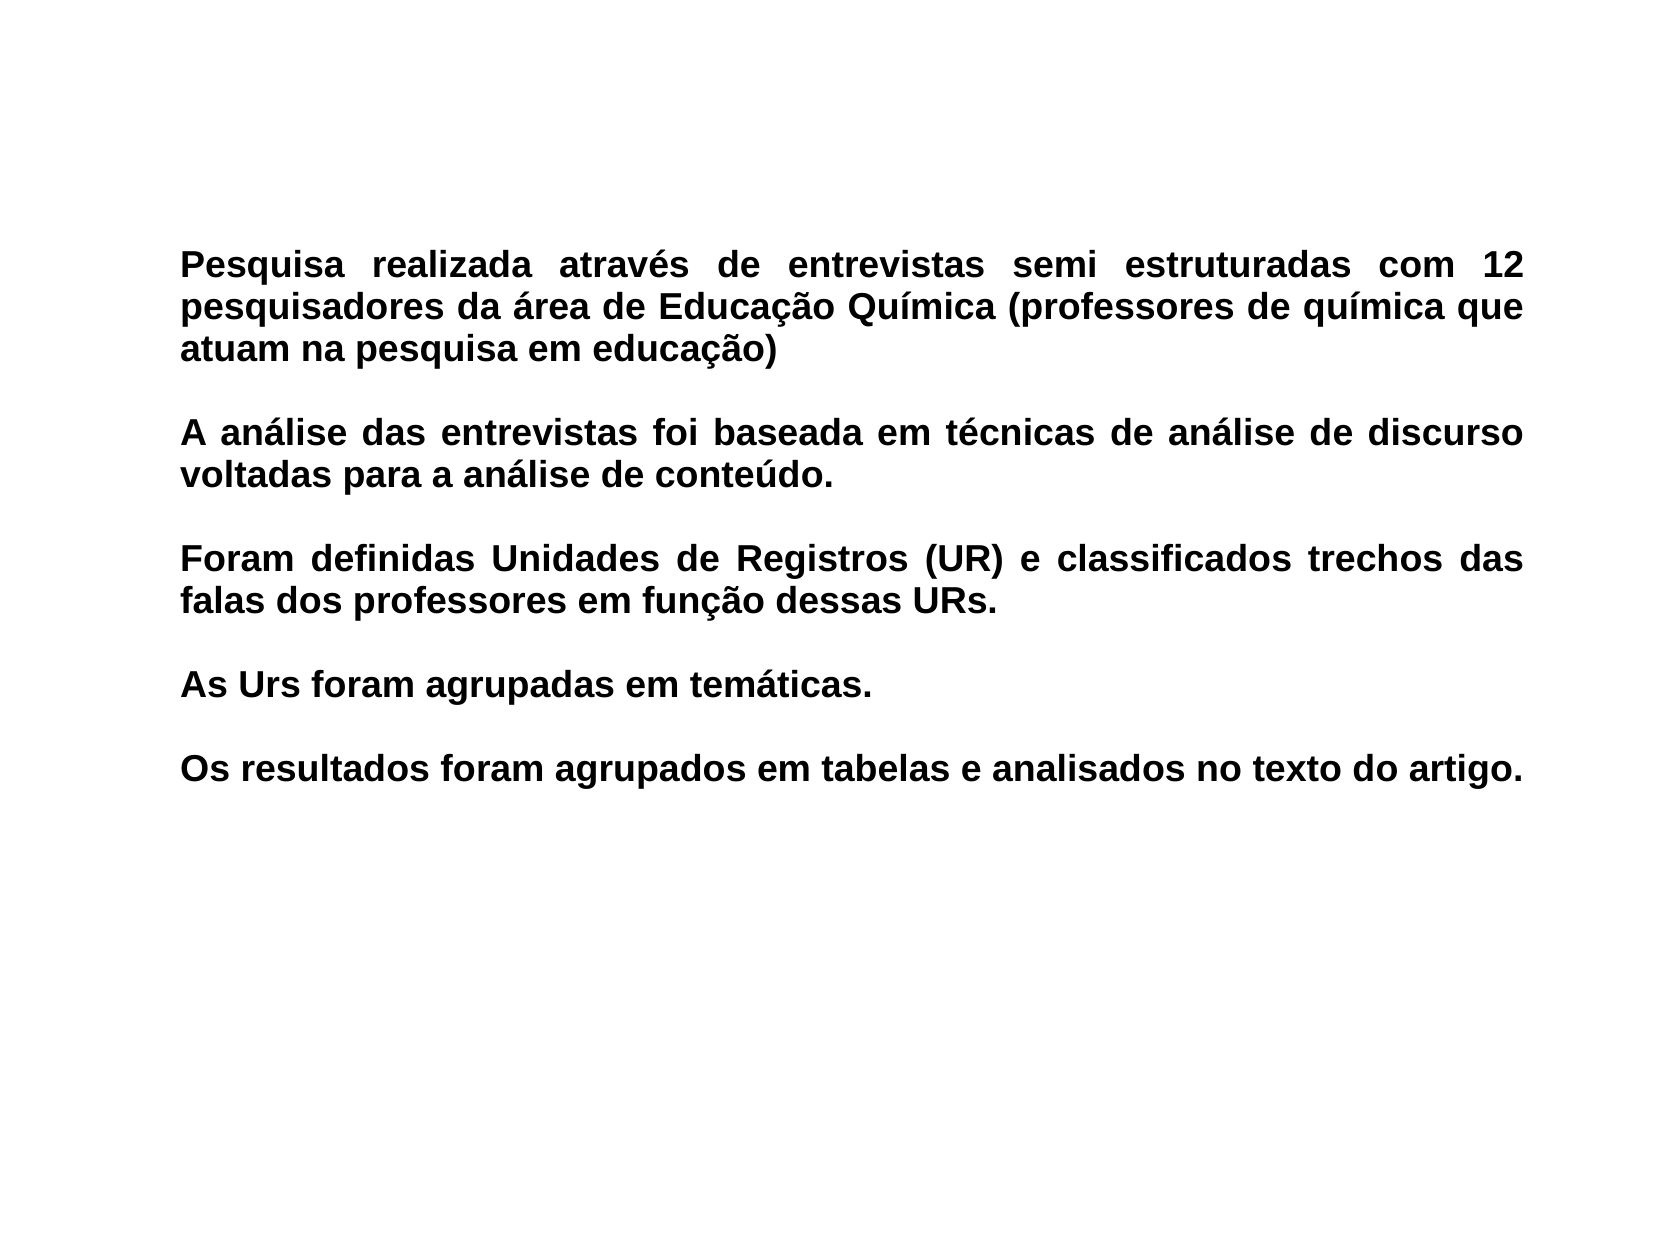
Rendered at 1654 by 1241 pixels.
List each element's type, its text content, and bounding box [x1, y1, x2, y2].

text_box Pesquisa realizada através de entrevistas semi estruturadas com 12 pesquisadores da área de Educação Química (professores de química que atuam na pesquisa em educação) A análise das entrevistas foi baseada em técnicas de análise de discurso voltadas para a análise de conteúdo. Foram definidas Unidades de Registros (UR) e classificados trechos das falas dos professores em função dessas URs. As Urs foram agrupadas em temáticas. Os resultados foram agrupados em tabelas e analisados no texto do artigo. [165, 236, 1571, 1016]
